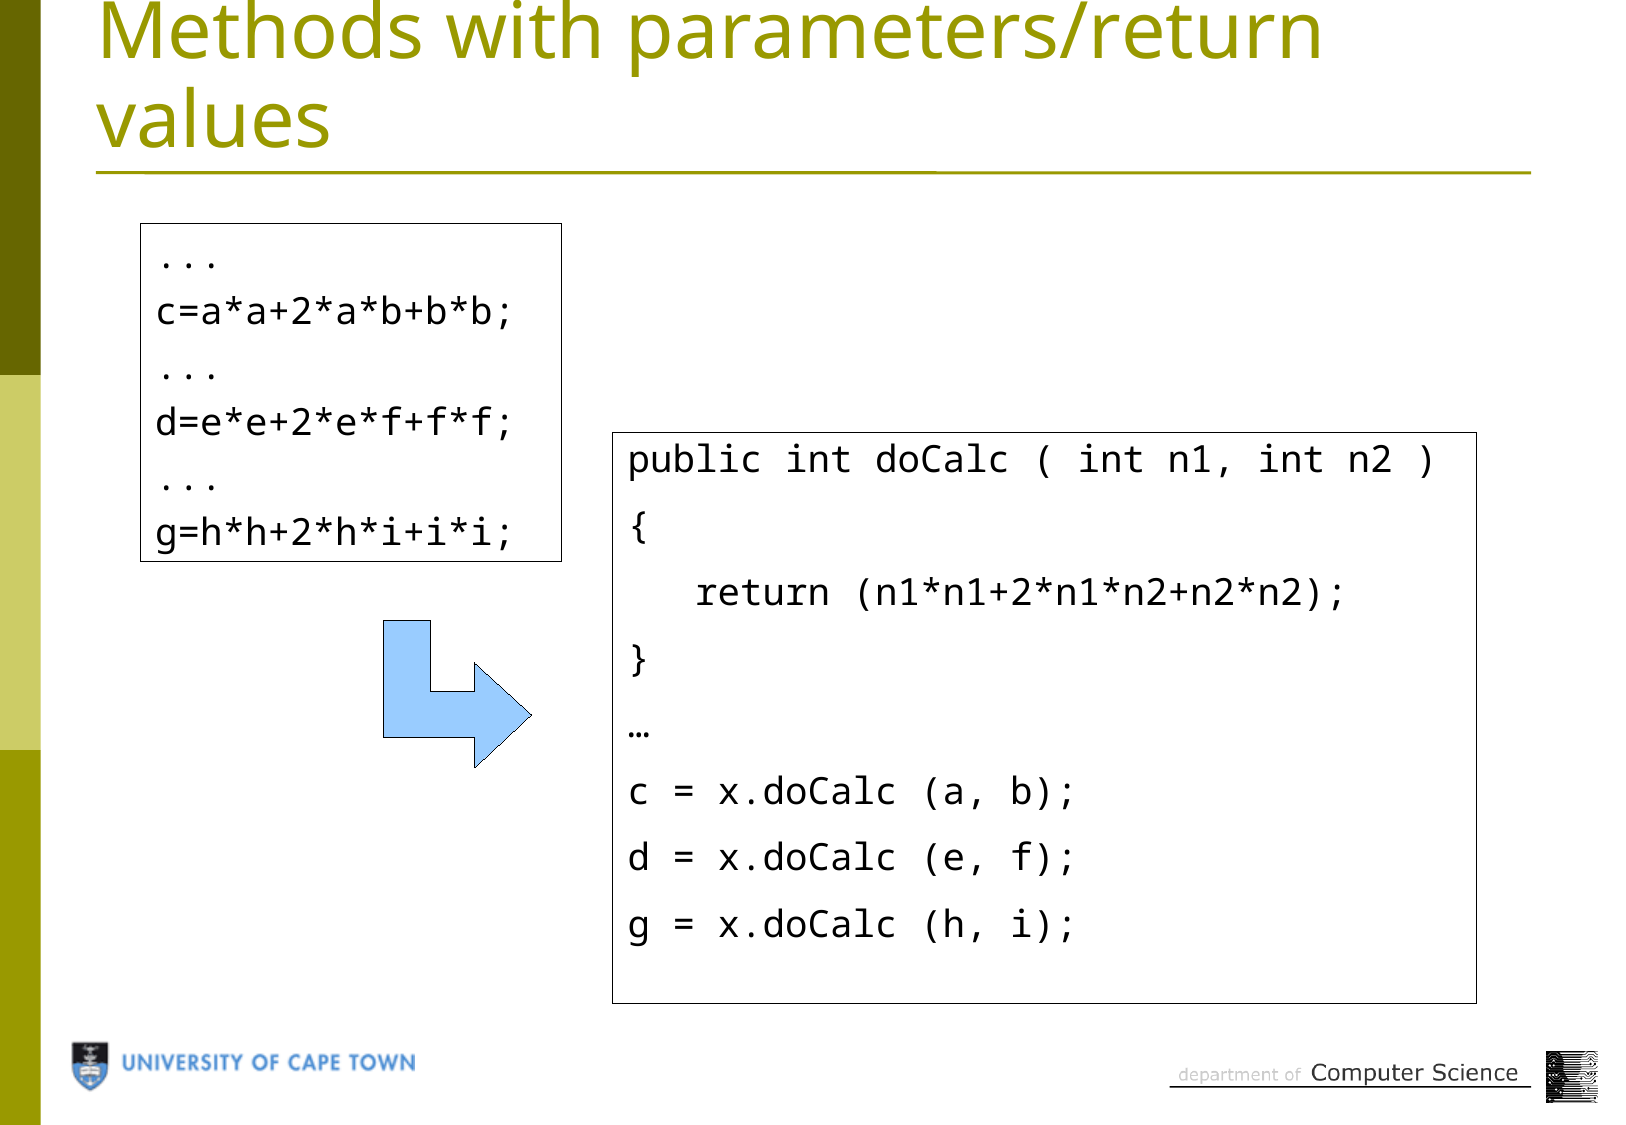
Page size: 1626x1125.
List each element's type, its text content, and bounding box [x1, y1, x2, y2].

picture [1169, 1043, 1532, 1091]
text_box [383, 620, 532, 768]
picture [1546, 1051, 1598, 1103]
text_box ... c=a*a+2*a*b+b*b; ... d=e*e+2*e*f+f*f; ... g=h*h+2*h*i+i*i; [140, 223, 562, 562]
title Methods with parameters/return values [81, 45, 1544, 173]
picture [61, 1024, 415, 1103]
text_box public int doCalc ( int n1, int n2 ) { return (n1*n1+2*n1*n2+n2*n2); } … c = x.doCalc (a, b); d = x.doCalc (e, f); g = x.doCalc (h, i); [612, 432, 1477, 1004]
